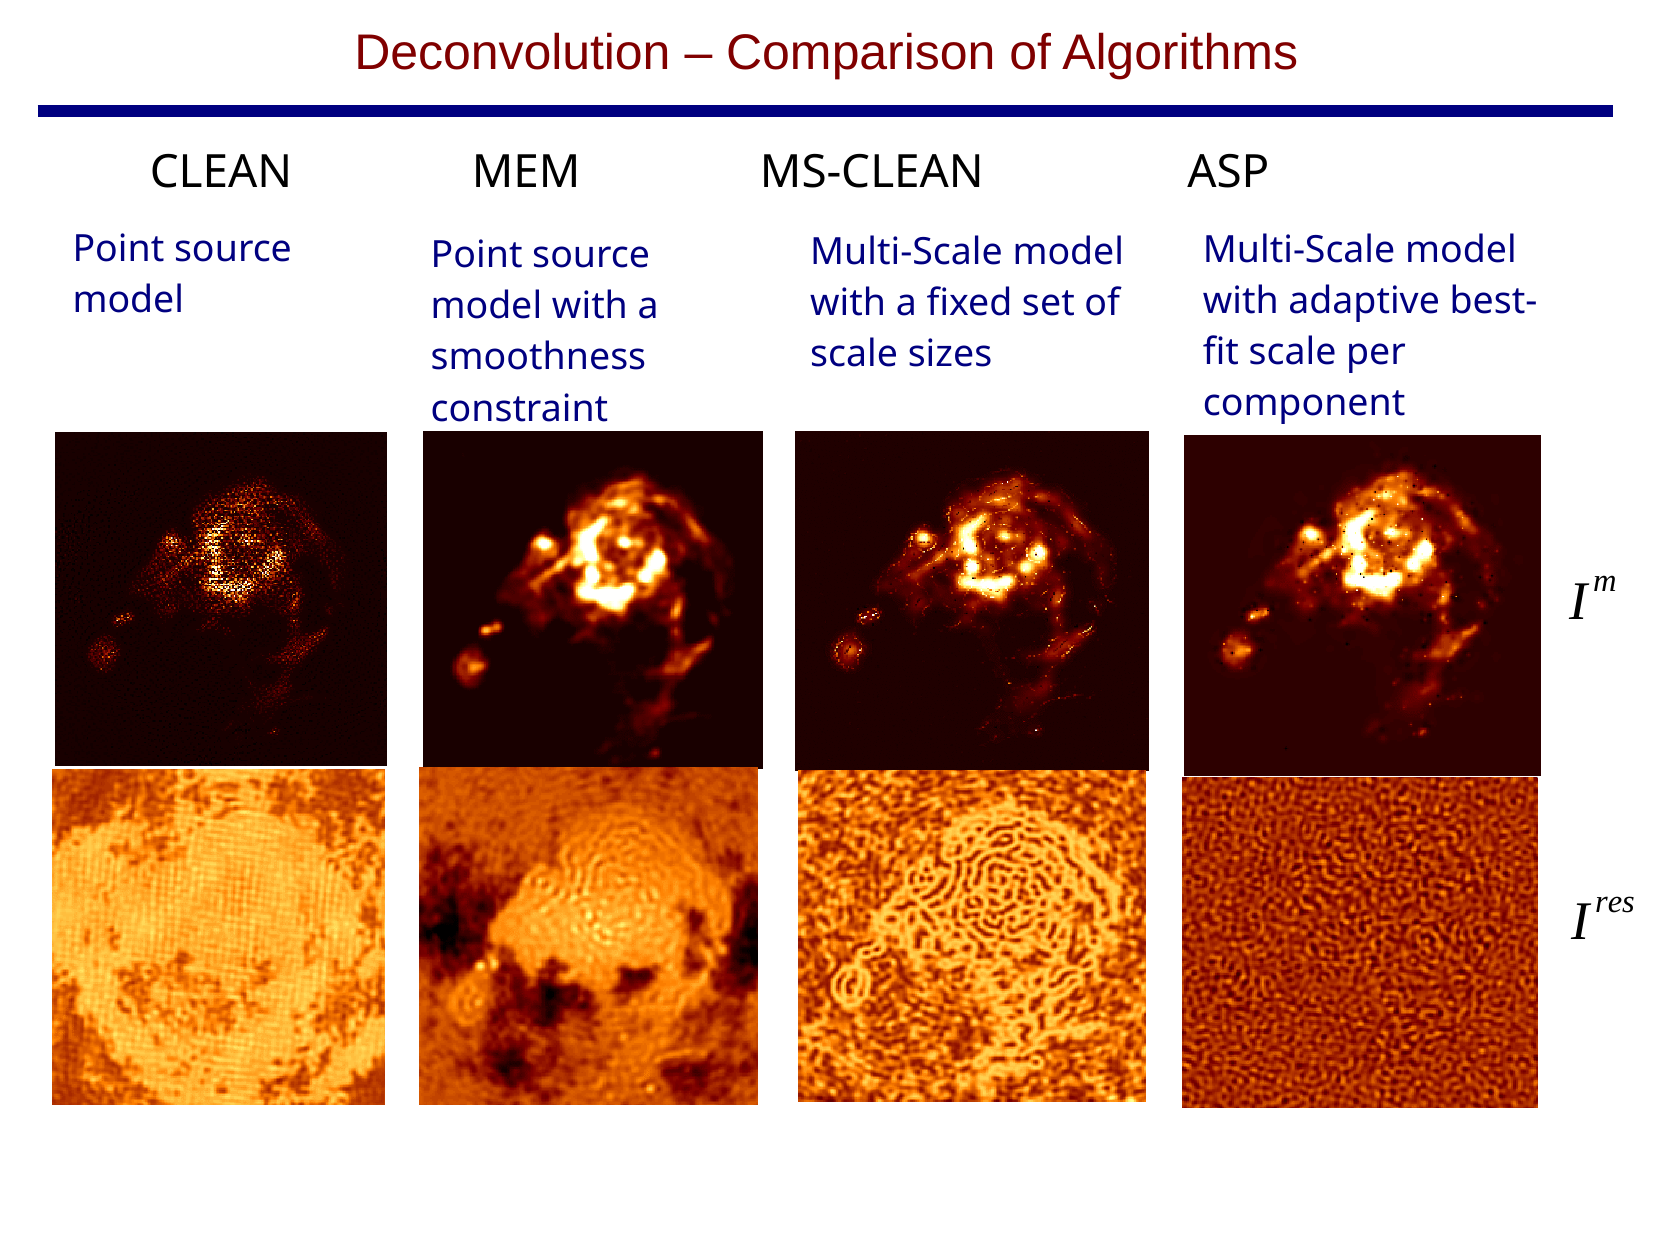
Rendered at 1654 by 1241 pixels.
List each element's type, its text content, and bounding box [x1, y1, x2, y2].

text_box CLEAN MEM MS-CLEAN ASP [98, 130, 1649, 200]
text_box Point source model with a smoothness constraint [415, 220, 787, 410]
title Deconvolution – Comparison of Algorithms [82, 15, 1571, 89]
picture [55, 432, 387, 767]
text_box Multi-Scale model with a fixed set of scale sizes [795, 217, 1173, 363]
chart [1554, 885, 1647, 954]
picture [52, 769, 385, 1105]
picture [1182, 777, 1538, 1108]
text_box Multi-Scale model with adaptive best-fit scale per component [1188, 215, 1582, 405]
picture [795, 431, 1149, 1102]
chart [1552, 564, 1628, 633]
picture [419, 431, 763, 1105]
text_box Point source model [57, 214, 377, 351]
picture [1184, 435, 1541, 776]
